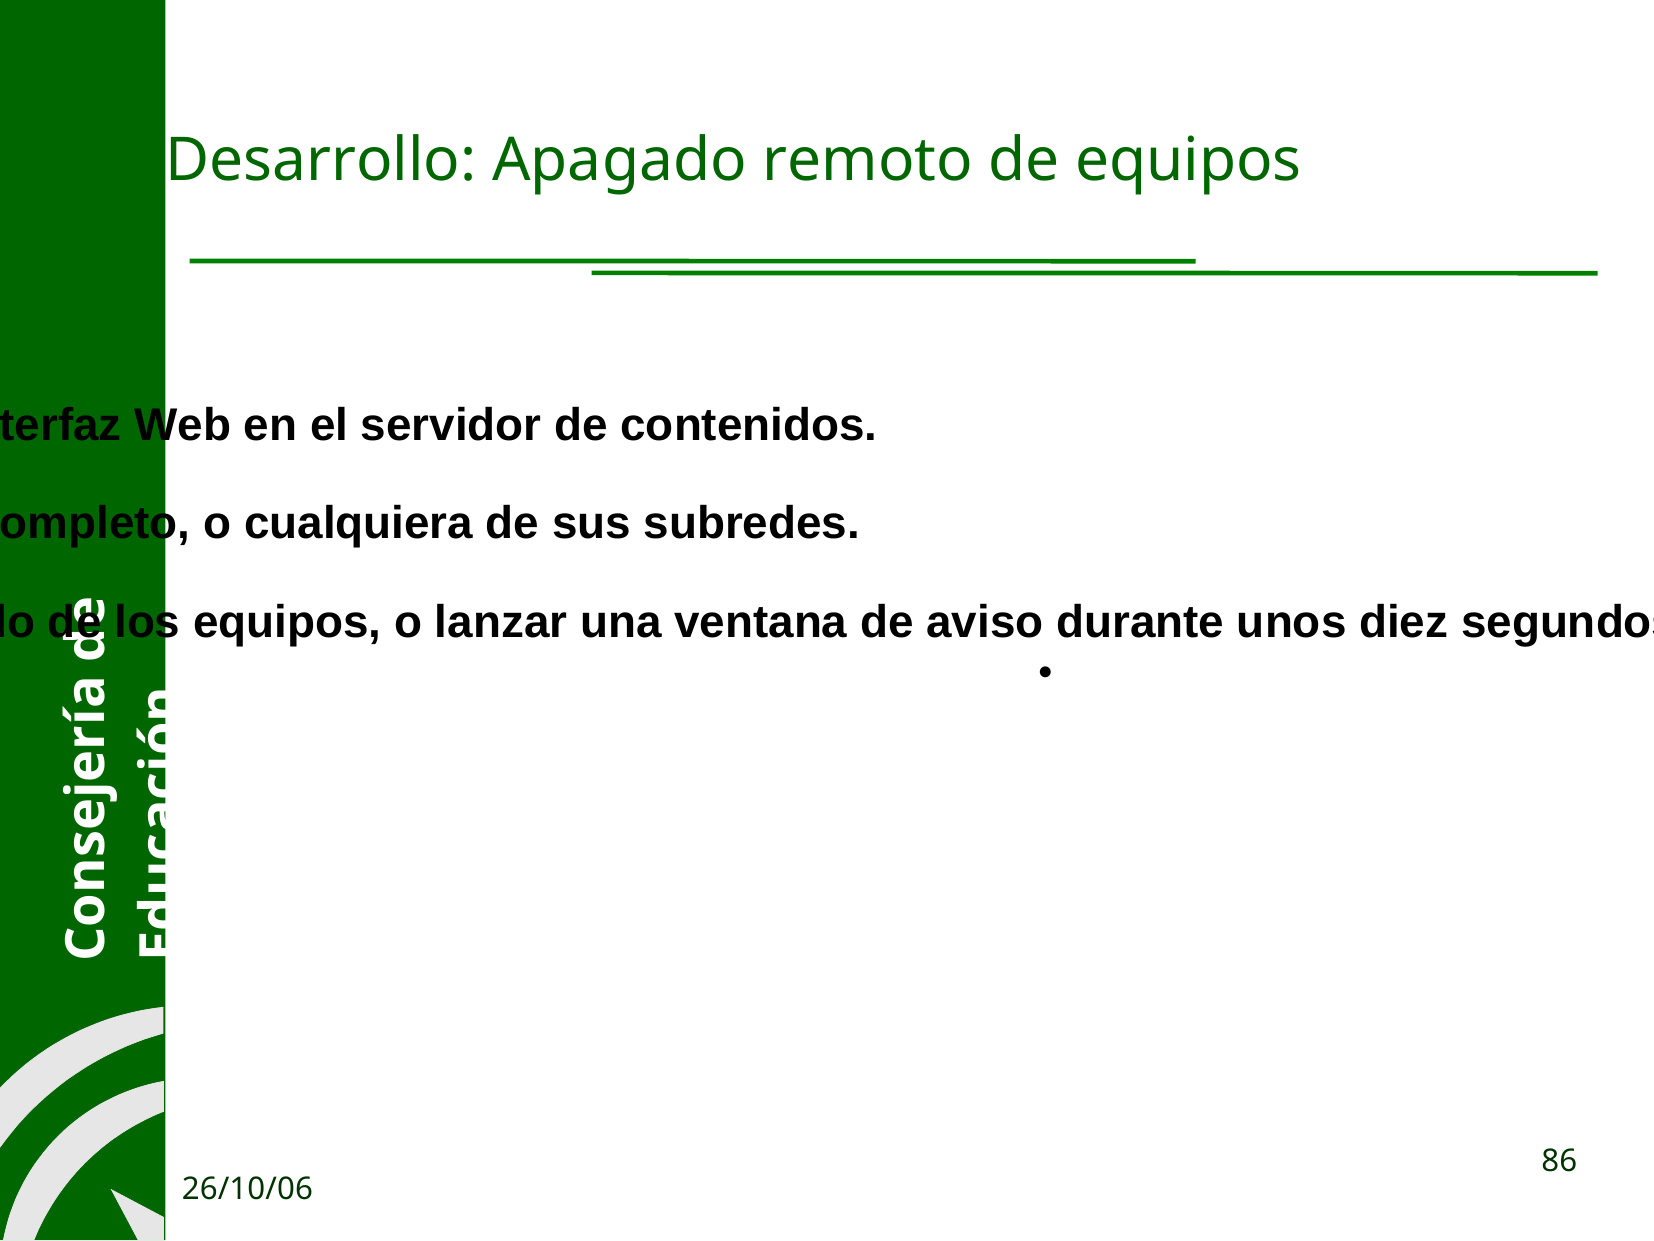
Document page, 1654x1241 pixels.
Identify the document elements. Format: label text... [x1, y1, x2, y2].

text_box Uso intutitivo mediante interfaz Web en el servidor de contenidos. Permite apagar el centro completo, o cualquiera de sus subredes. Se puede forzar el apagado de los equipos, o lanzar una ventana de aviso durante unos diez segundos, dando al usuario la posibilidad de cancelarlo. [0, 398, 1654, 698]
text_box Desarrollo: Apagado remoto de equipos [165, 53, 1654, 261]
